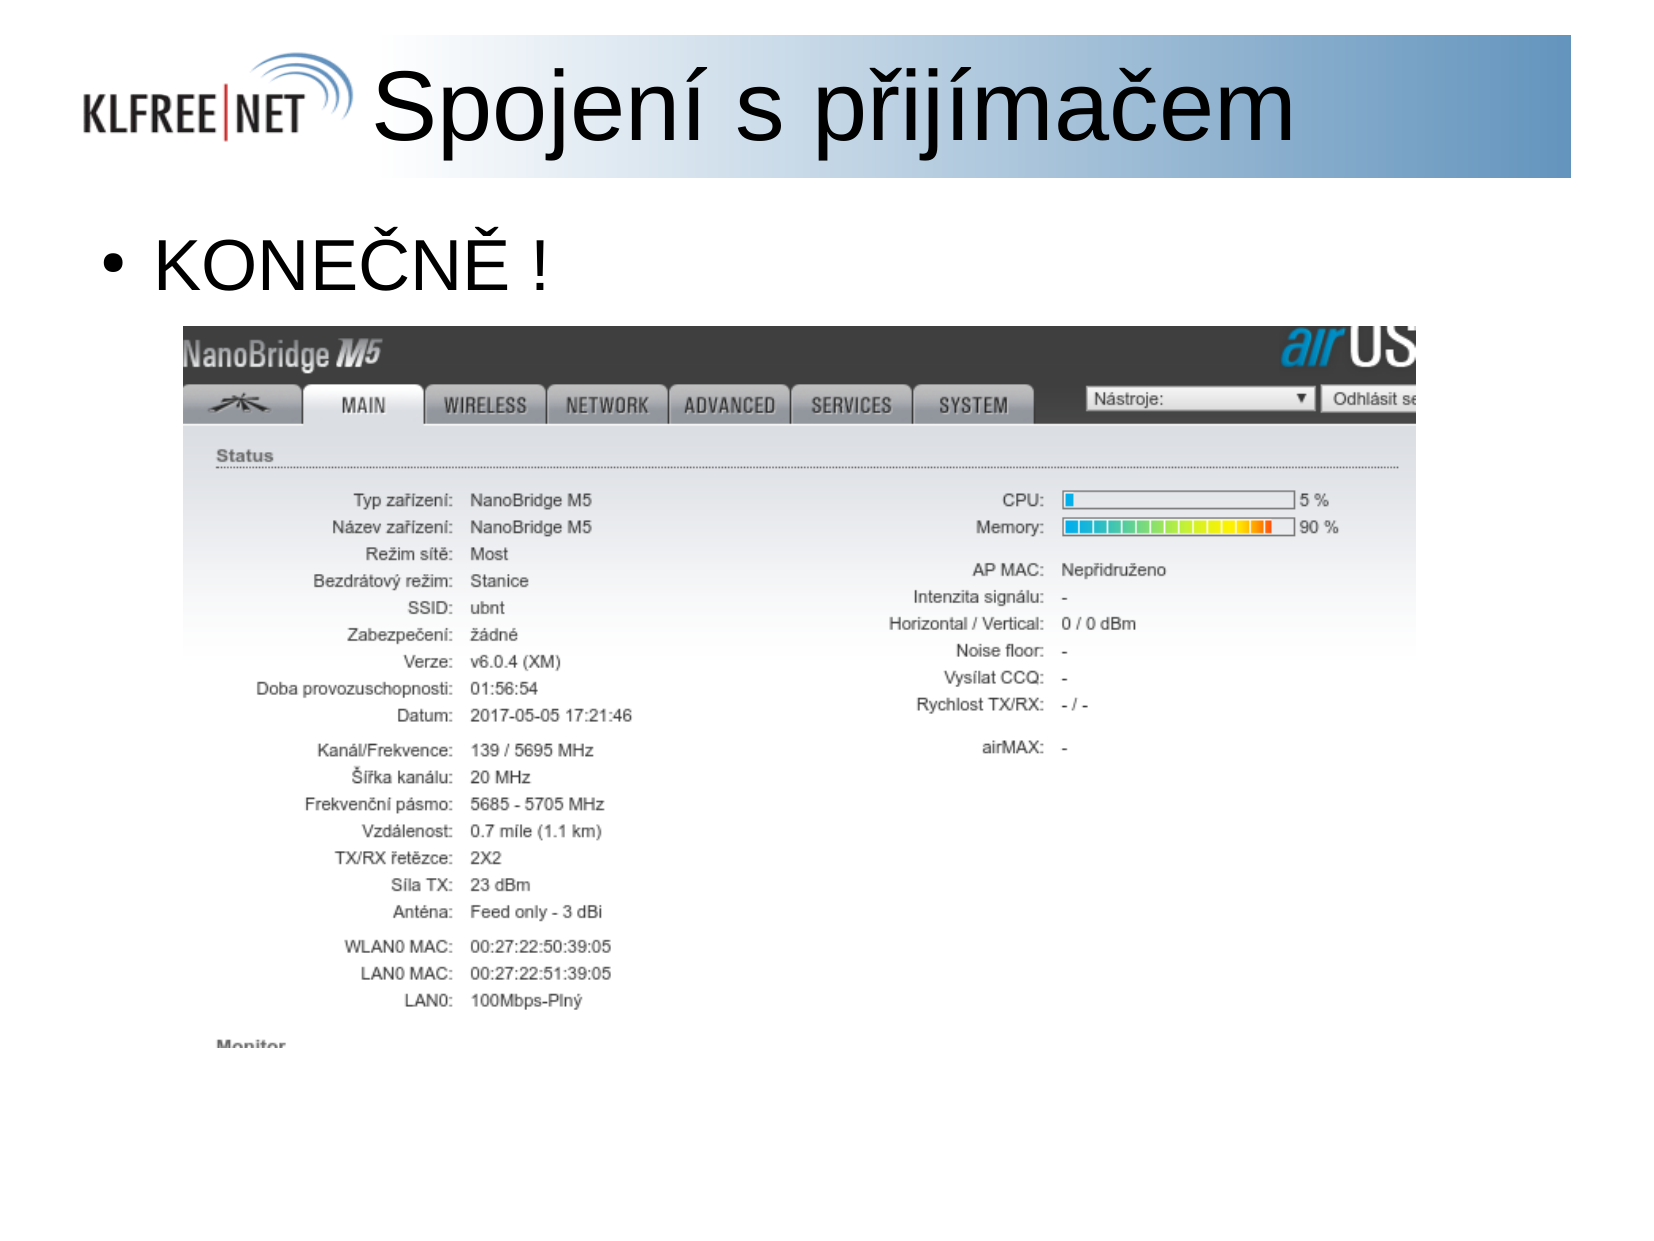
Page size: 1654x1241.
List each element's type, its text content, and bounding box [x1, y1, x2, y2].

title Spojení s přijímačem [371, 47, 1560, 166]
picture [59, 11, 372, 201]
list KONEČNĚ ! [82, 224, 809, 1111]
picture [183, 326, 1416, 1049]
